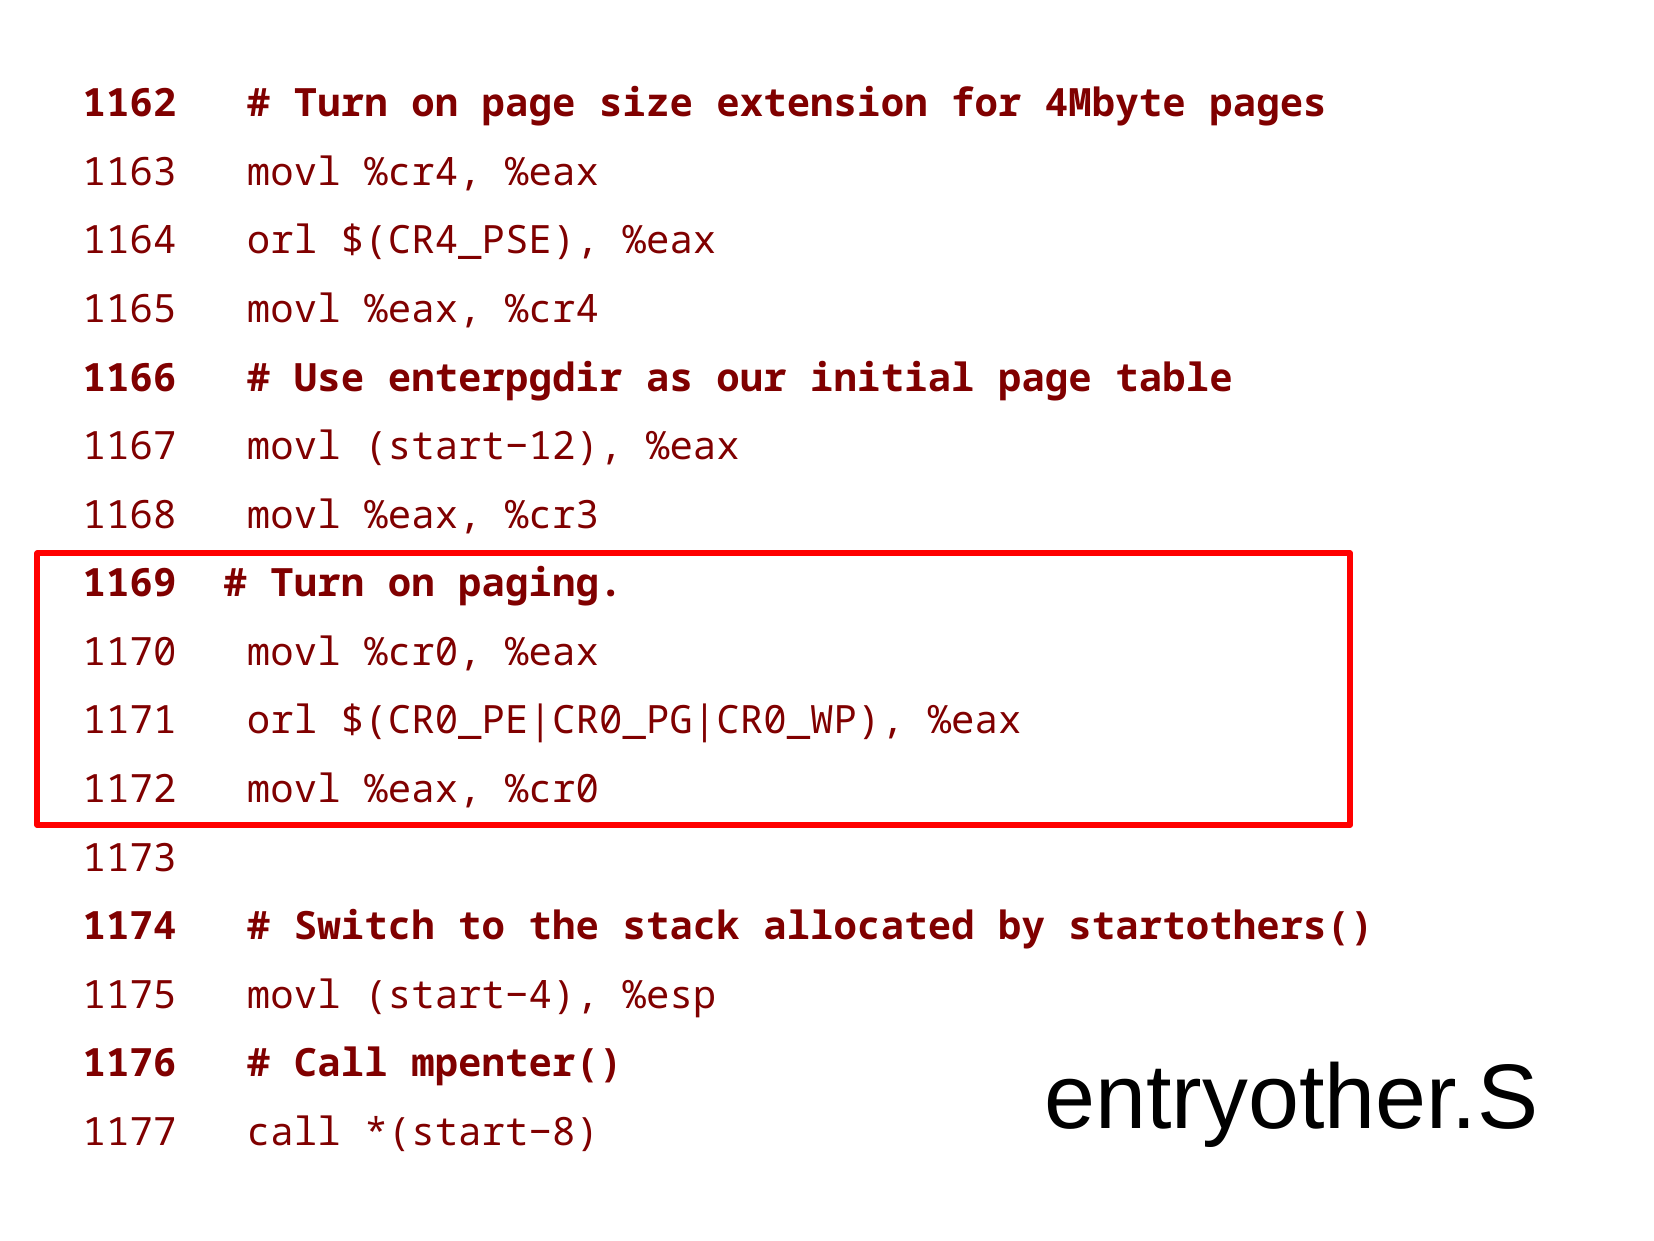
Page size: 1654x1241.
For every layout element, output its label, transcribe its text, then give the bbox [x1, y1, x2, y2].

title entryother.S [1012, 992, 1571, 1201]
list 1162 # Turn on page size extension for 4Mbyte pages 1163 movl %cr4, %eax 1164 orl $(CR4_PSE), %eax 1165 movl %eax, %cr4 1166 # Use enterpgdir as our initial page table 1167 movl (start−12), %eax 1168 movl %eax, %cr3 1169 # Turn on paging. 1170 movl %cr0, %eax 1171 orl $(CR0_PE|CR0_PG|CR0_WP), %eax 1172 movl %eax, %cr0 1173 1174 # Switch to the stack allocated by startothers() 1175 movl (start−4), %esp 1176 # Call mpenter() 1177 call *(start−8) [82, 556, 1347, 822]
list 1162 # Turn on page size extension for 4Mbyte pages 1163 movl %cr4, %eax 1164 orl $(CR4_PSE), %eax 1165 movl %eax, %cr4 1166 # Use enterpgdir as our initial page table 1167 movl (start−12), %eax 1168 movl %eax, %cr3 1169 # Turn on paging. 1170 movl %cr0, %eax 1171 orl $(CR0_PE|CR0_PG|CR0_WP), %eax 1172 movl %eax, %cr0 1173 1174 # Switch to the stack allocated by startothers() 1175 movl (start−4), %esp 1176 # Call mpenter() 1177 call *(start−8) [82, 75, 1571, 1163]
